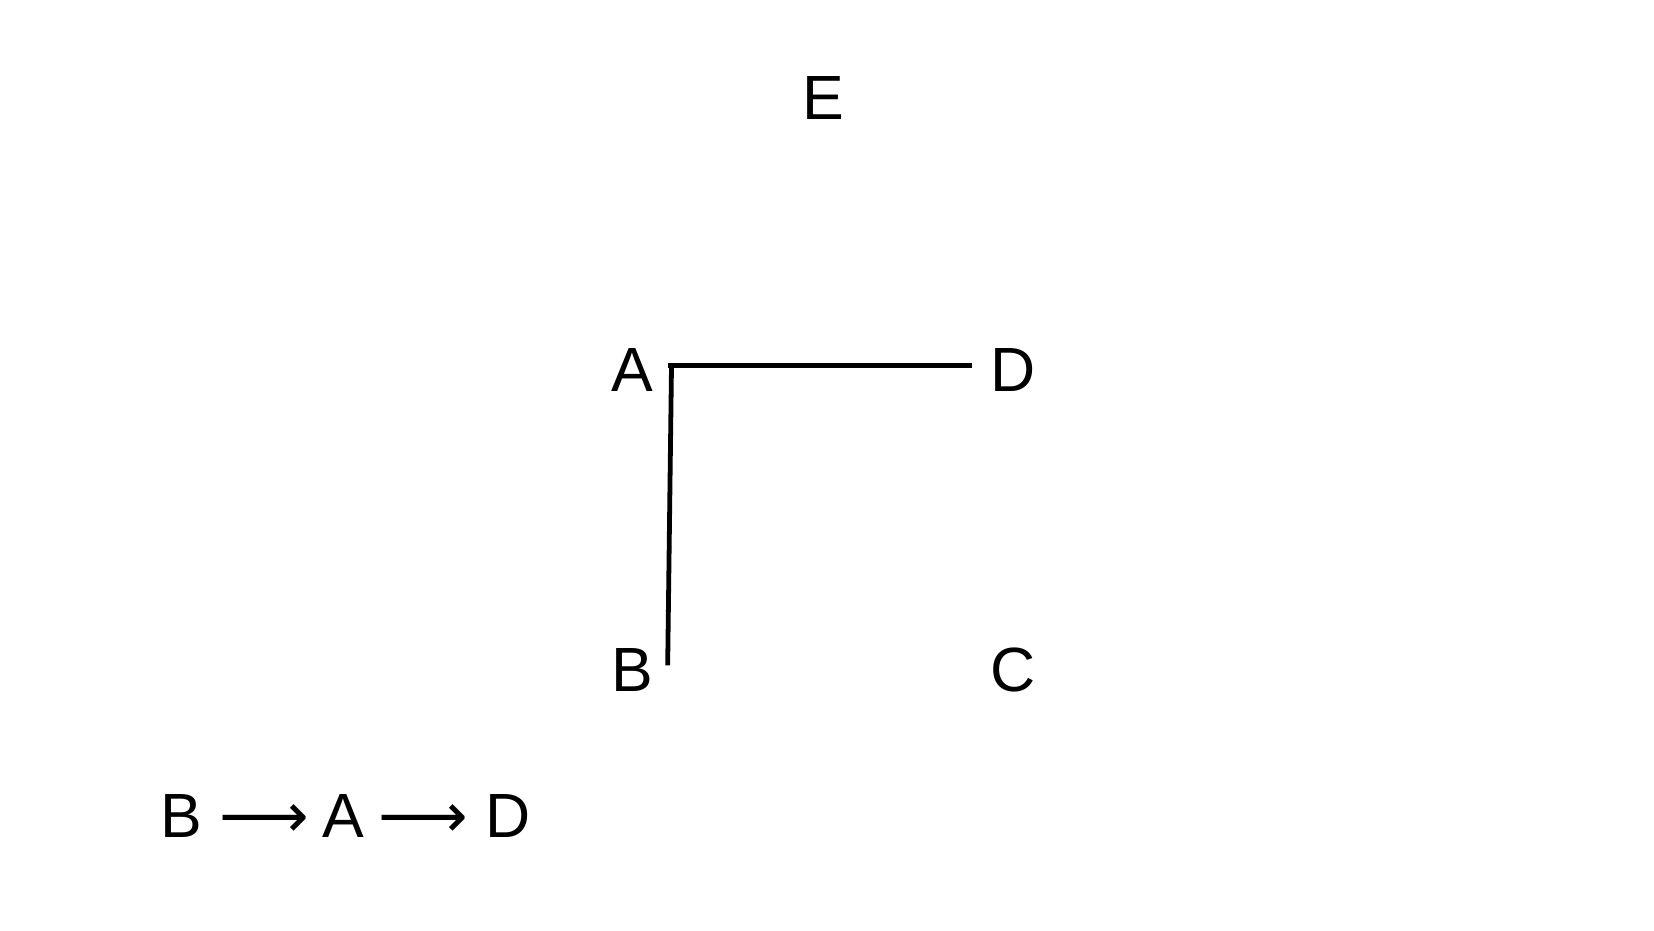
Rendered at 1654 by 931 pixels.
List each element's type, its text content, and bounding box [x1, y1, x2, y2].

text_box E [787, 55, 860, 141]
text_box B [596, 627, 668, 713]
text_box B ⟶ A ⟶ D [145, 773, 1544, 859]
text_box A [596, 327, 668, 413]
text_box C [975, 627, 1051, 713]
text_box D [975, 327, 1051, 413]
